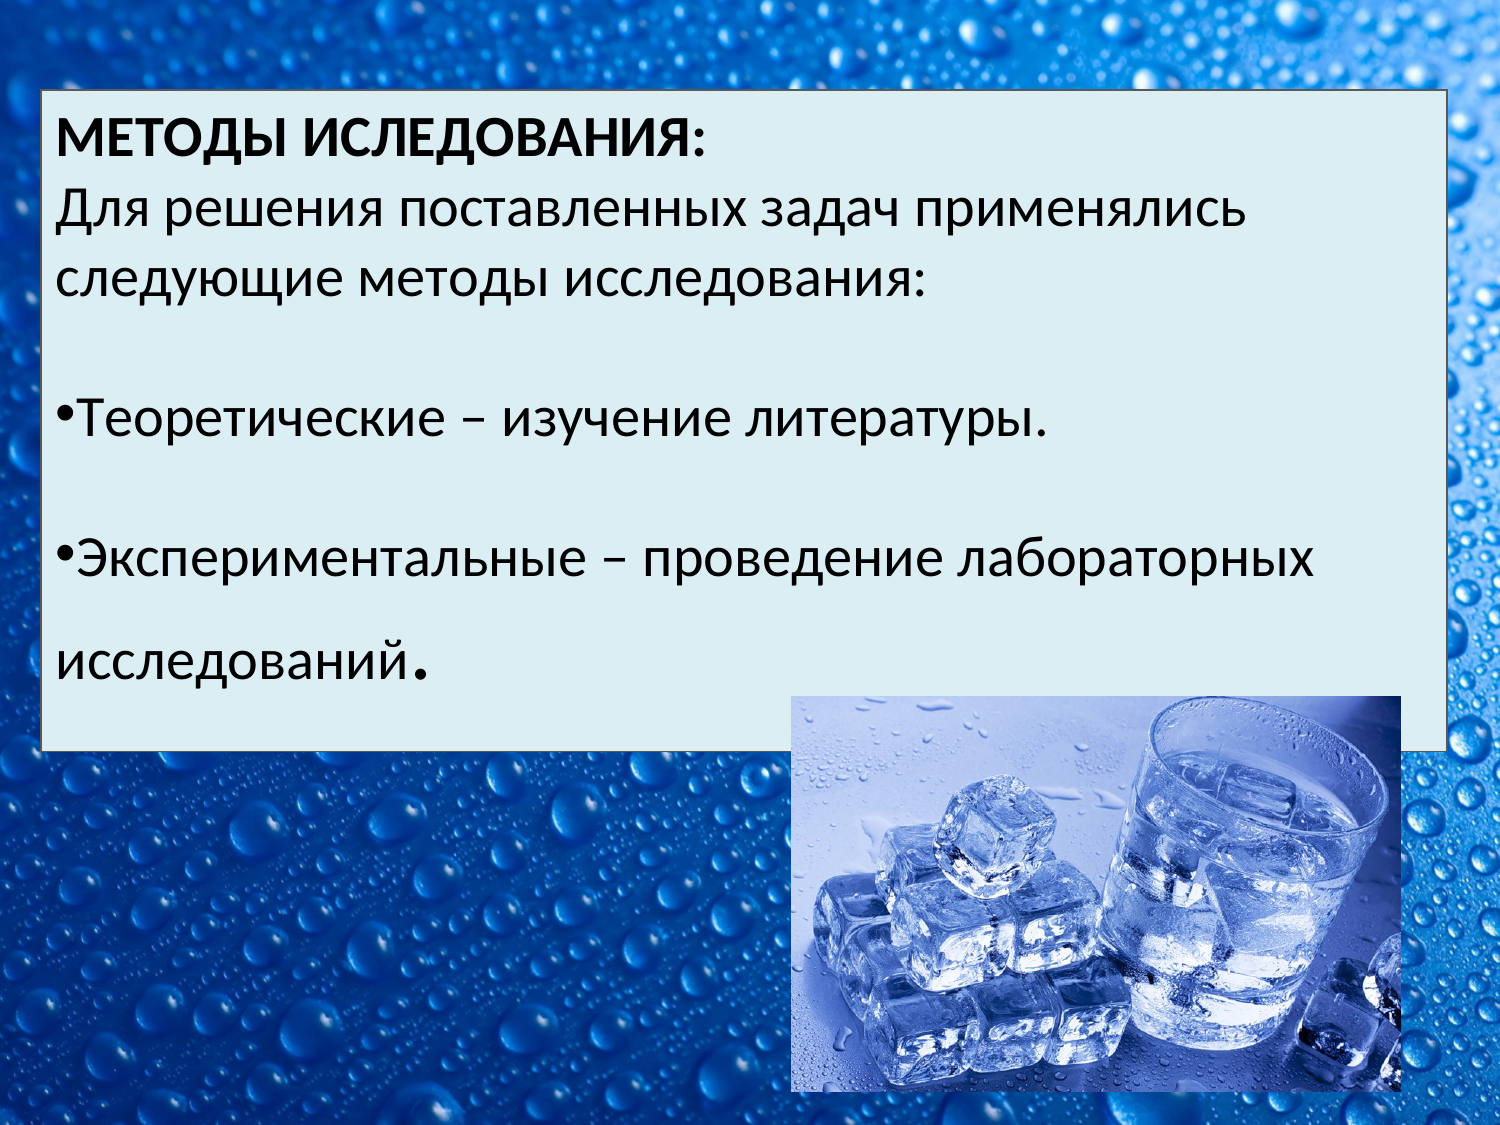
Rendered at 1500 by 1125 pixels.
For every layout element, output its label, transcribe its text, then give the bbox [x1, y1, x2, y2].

text_box МЕТОДЫ ИСЛЕДОВАНИЯ: Для решения поставленных задач применялись следующие методы исследования: Теоретические – изучение литературы. Экспериментальные – проведение лабораторных исследований. [41, 90, 1447, 752]
picture [0, 0, 1500, 1125]
